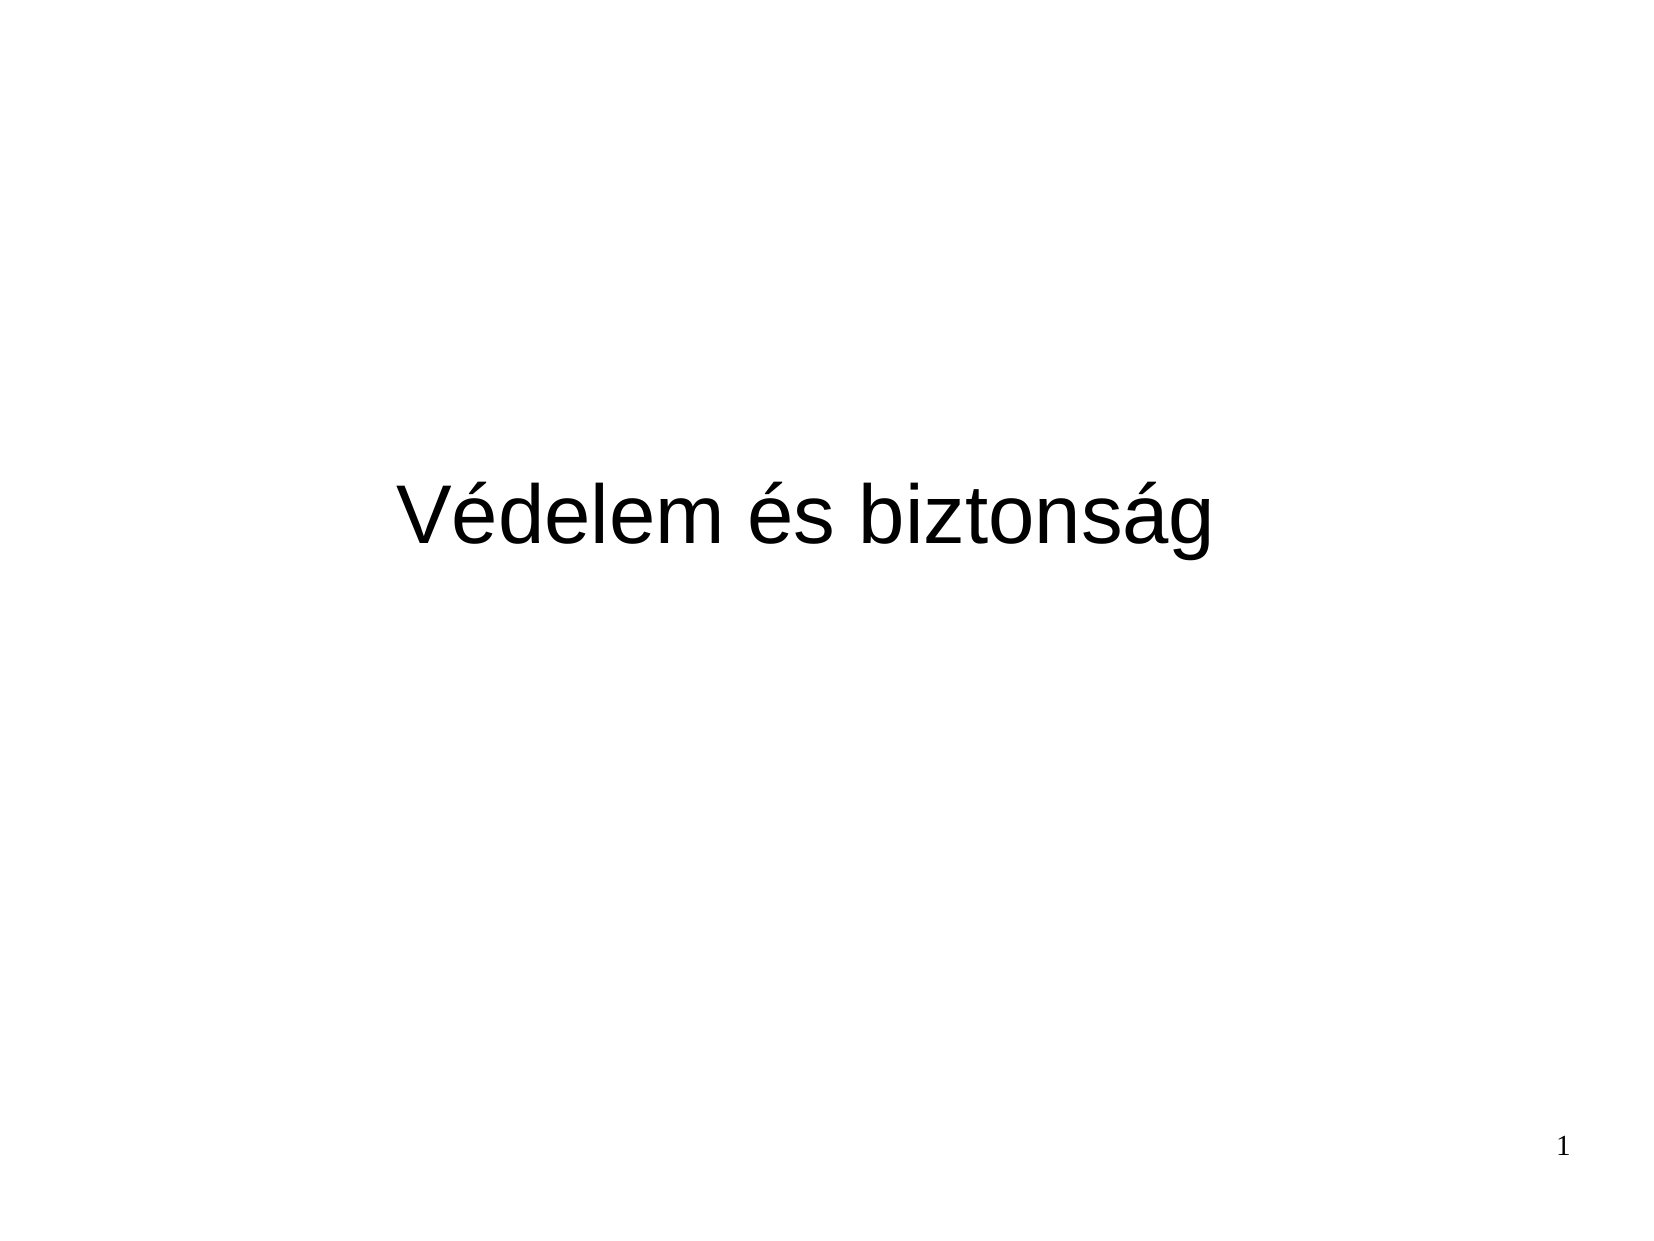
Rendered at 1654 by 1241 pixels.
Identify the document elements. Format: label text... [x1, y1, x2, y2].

title Védelem és biztonság [103, 406, 1509, 614]
